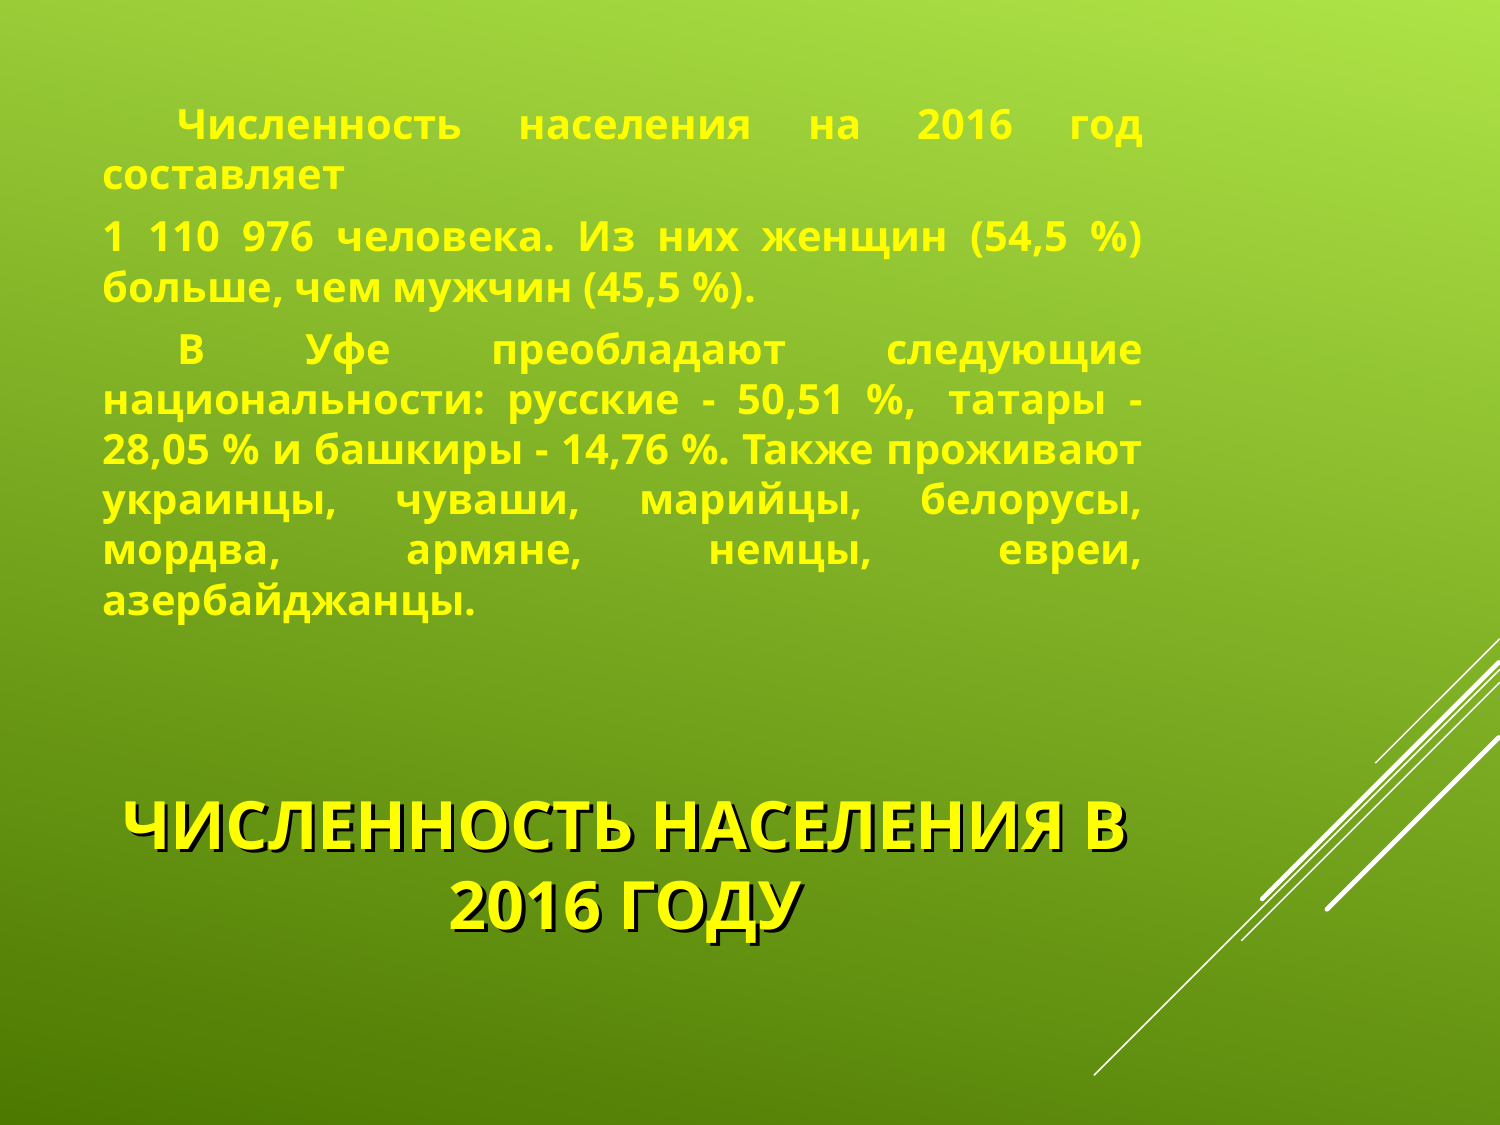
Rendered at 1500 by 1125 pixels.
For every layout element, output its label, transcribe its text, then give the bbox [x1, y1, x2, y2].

list Численность населения на 2016 год составляет 1 110 976 человека. Из них женщин (54,5 %) больше, чем мужчин (45,5 %). В Уфе преобладают следующие национальности: русские - 50,51 %, татары - 28,05 % и башкиры - 14,76 %. Также проживают украинцы, чуваши, марийцы, белорусы, мордва, армяне, немцы, евреи, азербайджанцы. [87, 90, 1163, 709]
title Численность населения в 2016 году [87, 737, 1163, 988]
